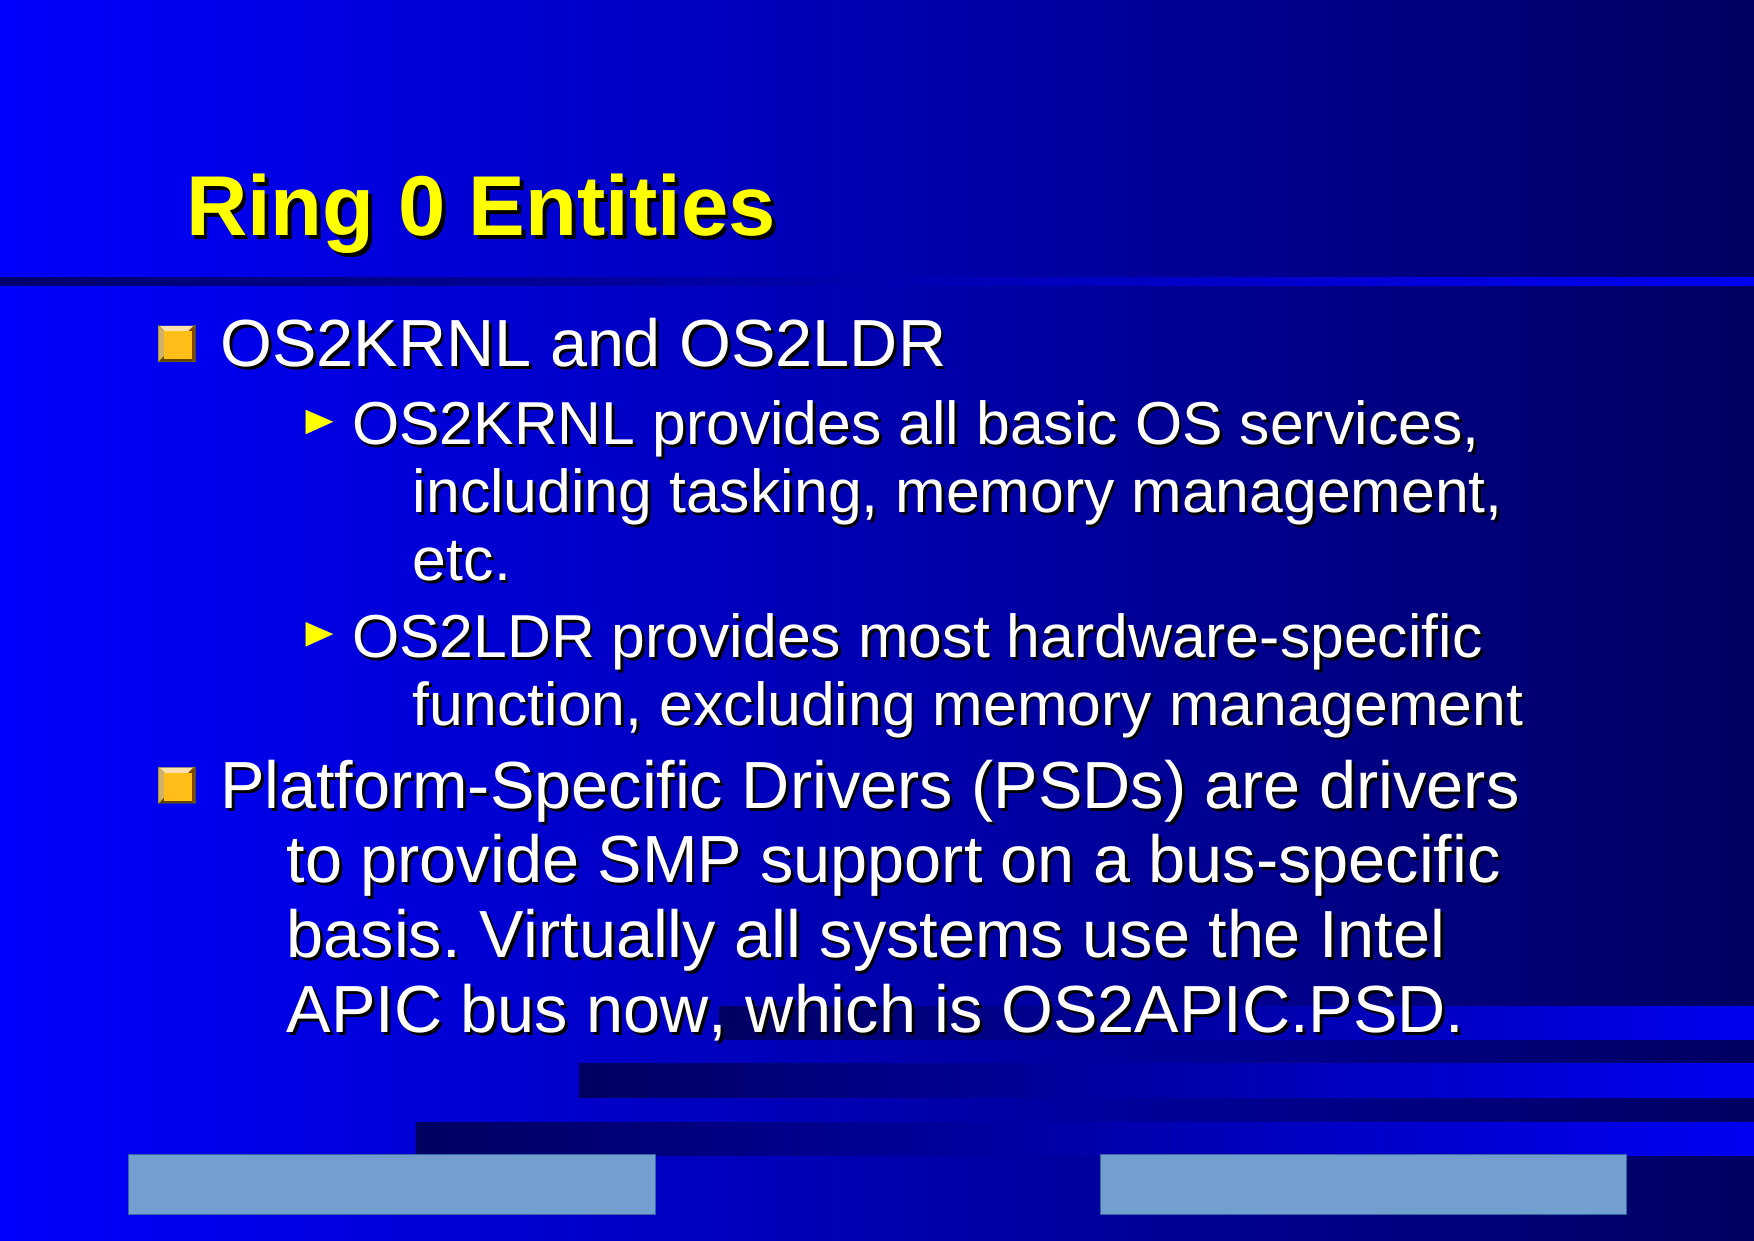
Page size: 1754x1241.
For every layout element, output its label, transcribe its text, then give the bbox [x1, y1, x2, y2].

text_box Ring 0 Entities [186, 69, 1573, 254]
text_box OS2KRNL and OS2LDR OS2KRNL provides all basic OS services, including tasking, memory management, etc. OS2LDR provides most hardware-specific function, excluding memory management Platform-Specific Drivers (PSDs) are drivers to provide SMP support on a bus-specific basis. Virtually all systems use the Intel APIC bus now, which is OS2APIC.PSD. [153, 306, 1564, 1217]
